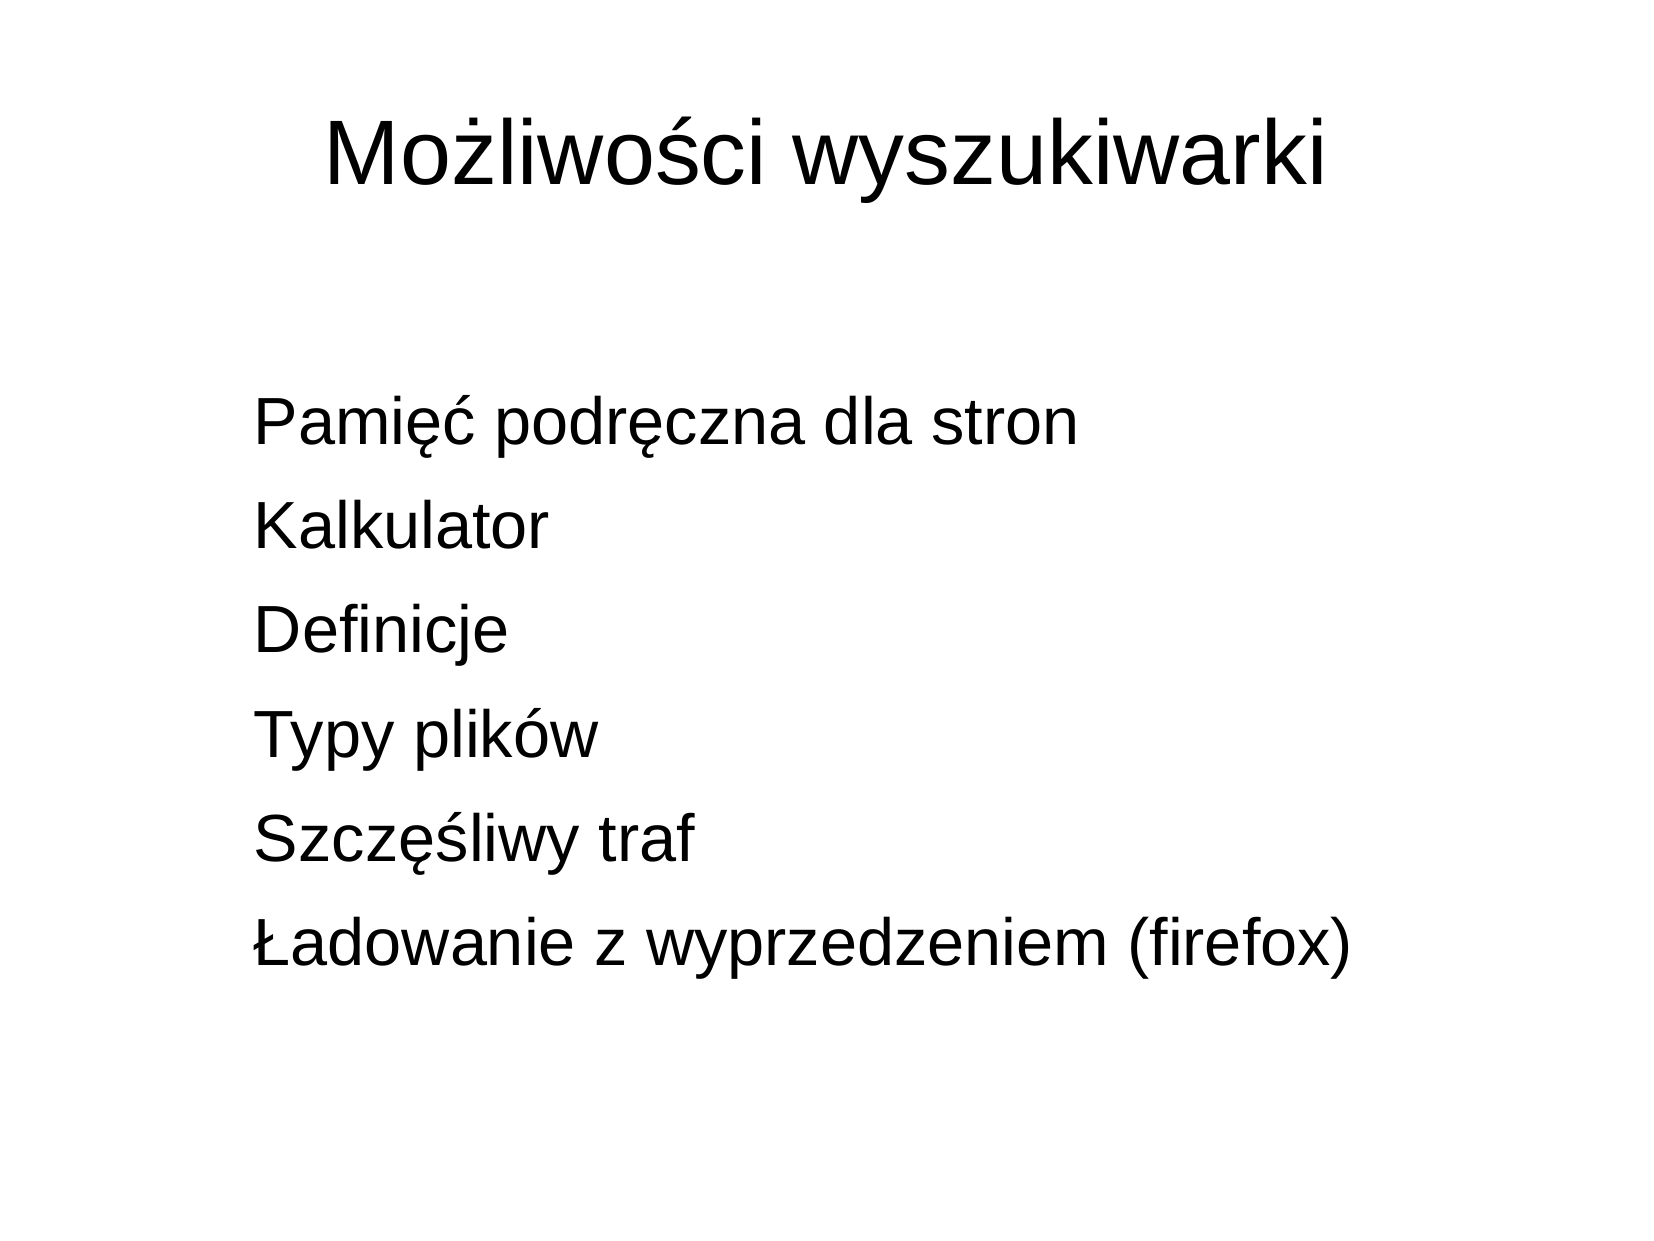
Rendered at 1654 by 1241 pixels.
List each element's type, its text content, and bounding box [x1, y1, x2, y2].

list Pamięć podręczna dla stron Kalkulator Definicje Typy plików Szczęśliwy traf Ładowanie z wyprzedzeniem (firefox) [236, 383, 1418, 1004]
title Możliwości wyszukiwarki [82, 49, 1571, 257]
